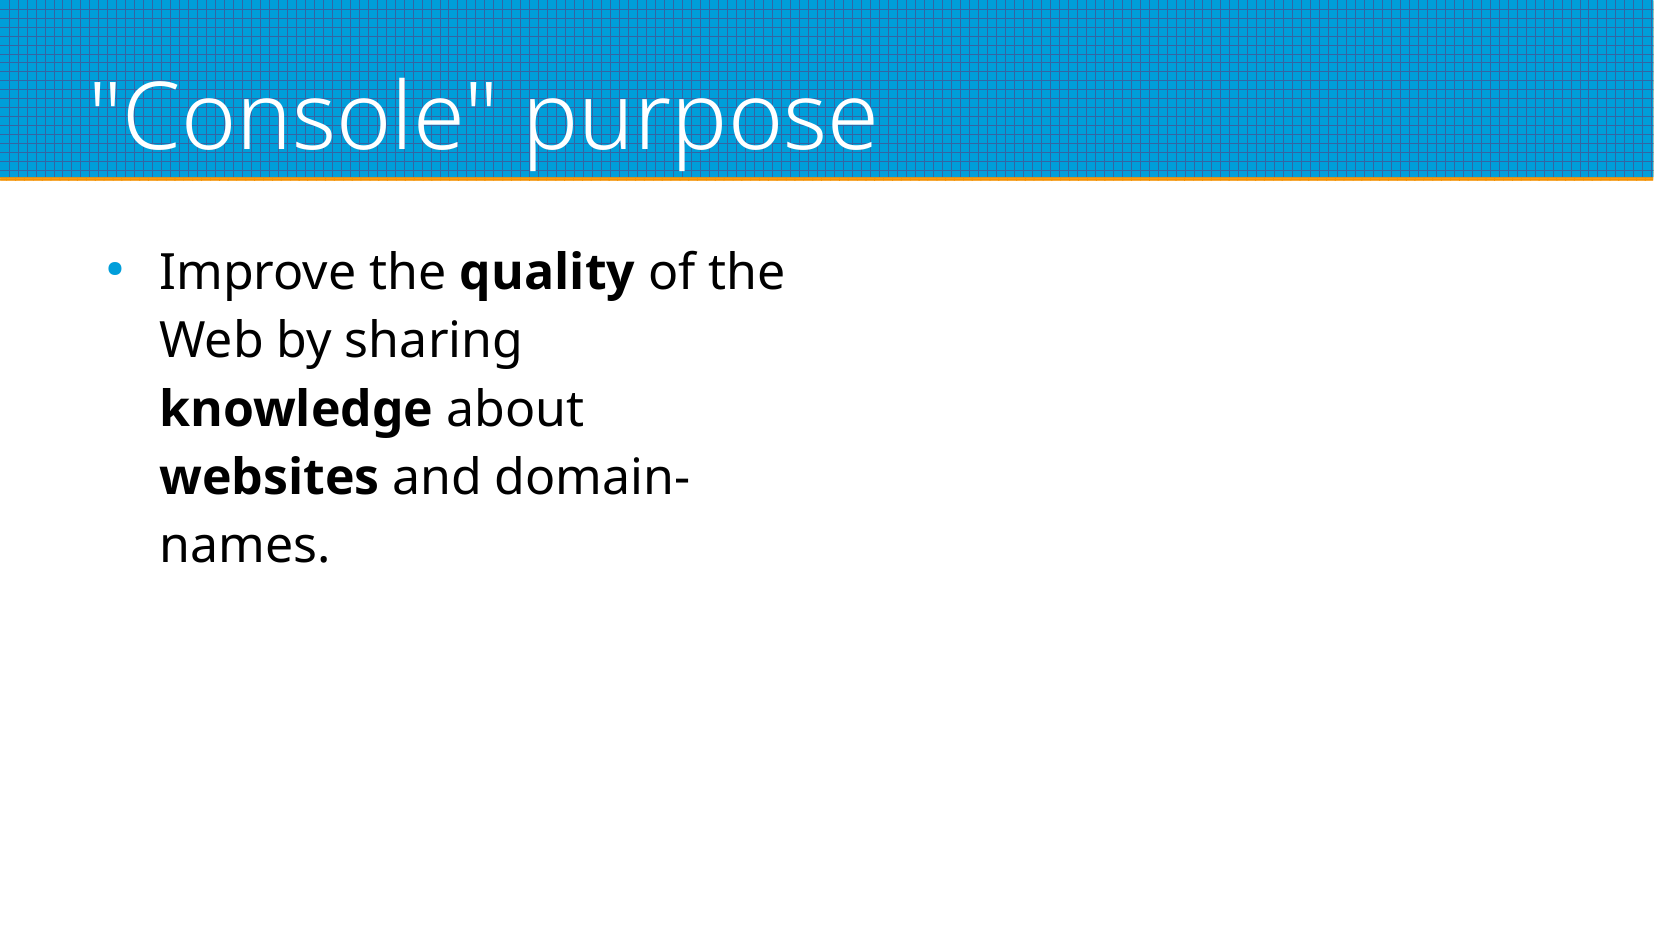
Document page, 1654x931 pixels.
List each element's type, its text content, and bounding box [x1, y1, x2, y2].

list Improve the quality of the Web by sharing knowledge about websites and domain-names. [88, 236, 809, 813]
title "Console" purpose [88, 14, 1565, 178]
